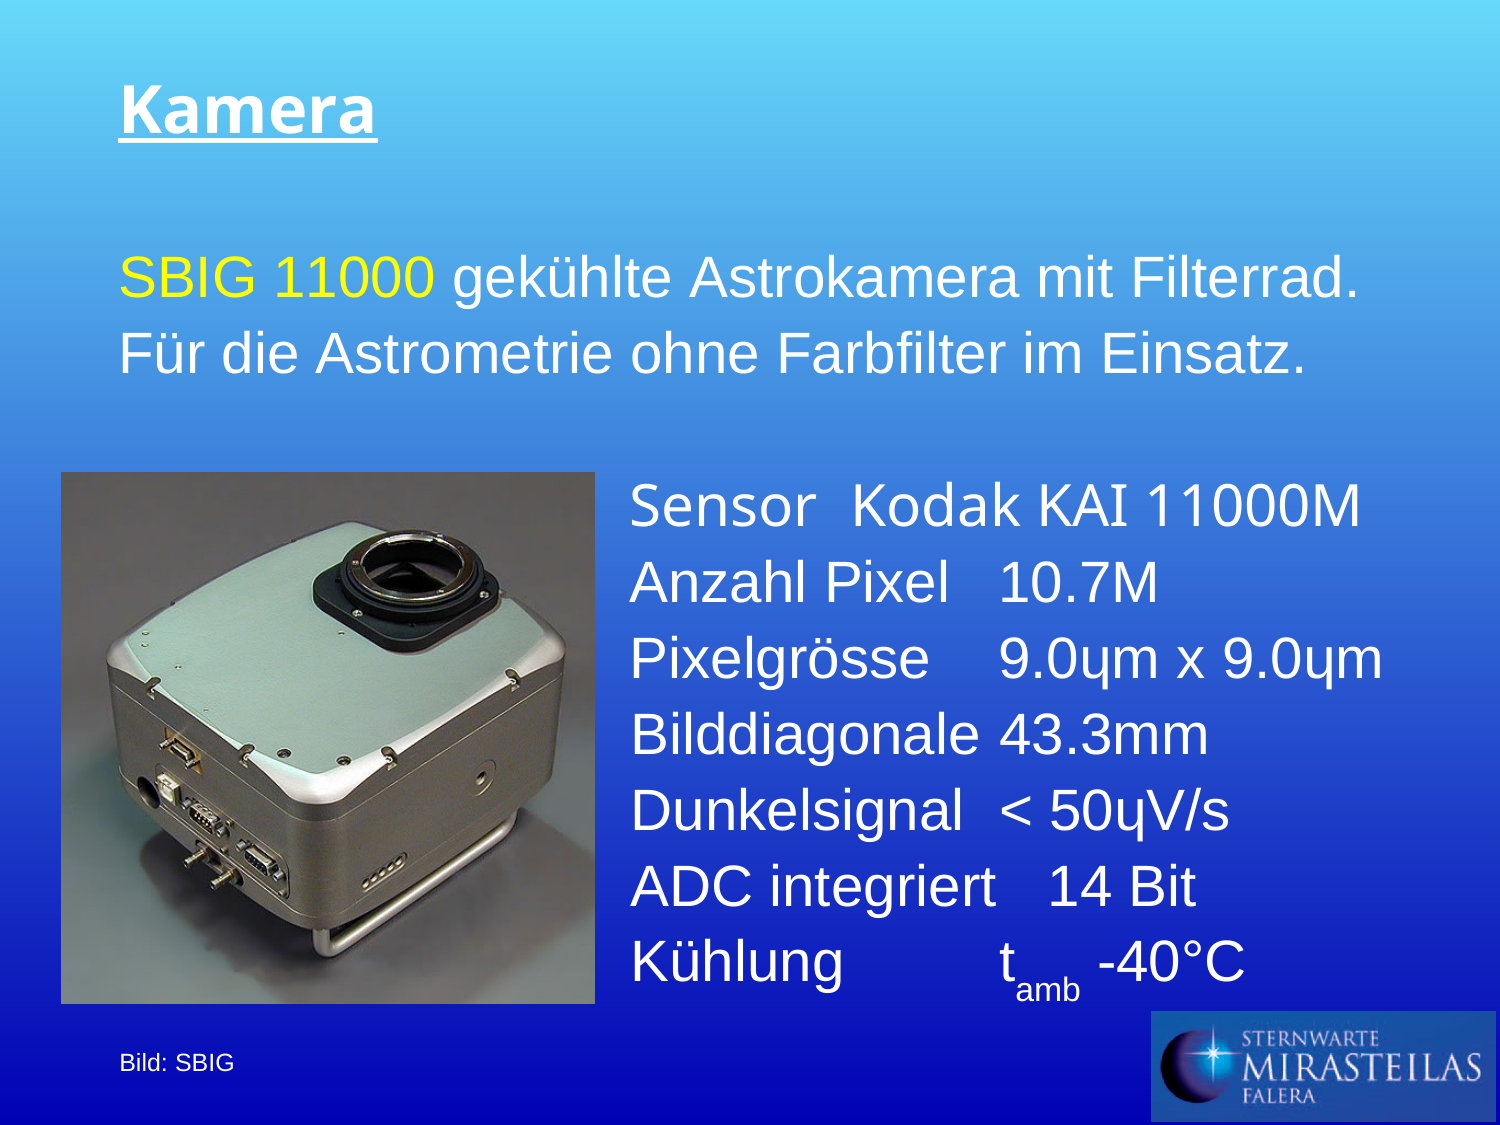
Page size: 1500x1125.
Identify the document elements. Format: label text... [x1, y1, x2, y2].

picture [61, 472, 595, 1004]
text_box Kamera SBIG 11000 gekühlte Astrokamera mit Filterrad. Für die Astrometrie ohne Farbfilter im Einsatz. Sensor Kodak KAI 11000M Anzahl Pixel 10.7M Pixelgrösse 9.0ɥm x 9.0ɥm Bilddiagonale 43.3mm Dunkelsignal < 50ɥV/s ADC integriert 14 Bit Kühlung tamb -40°C Bild: SBIG [88, 59, 1424, 686]
picture [1151, 1011, 1496, 1122]
